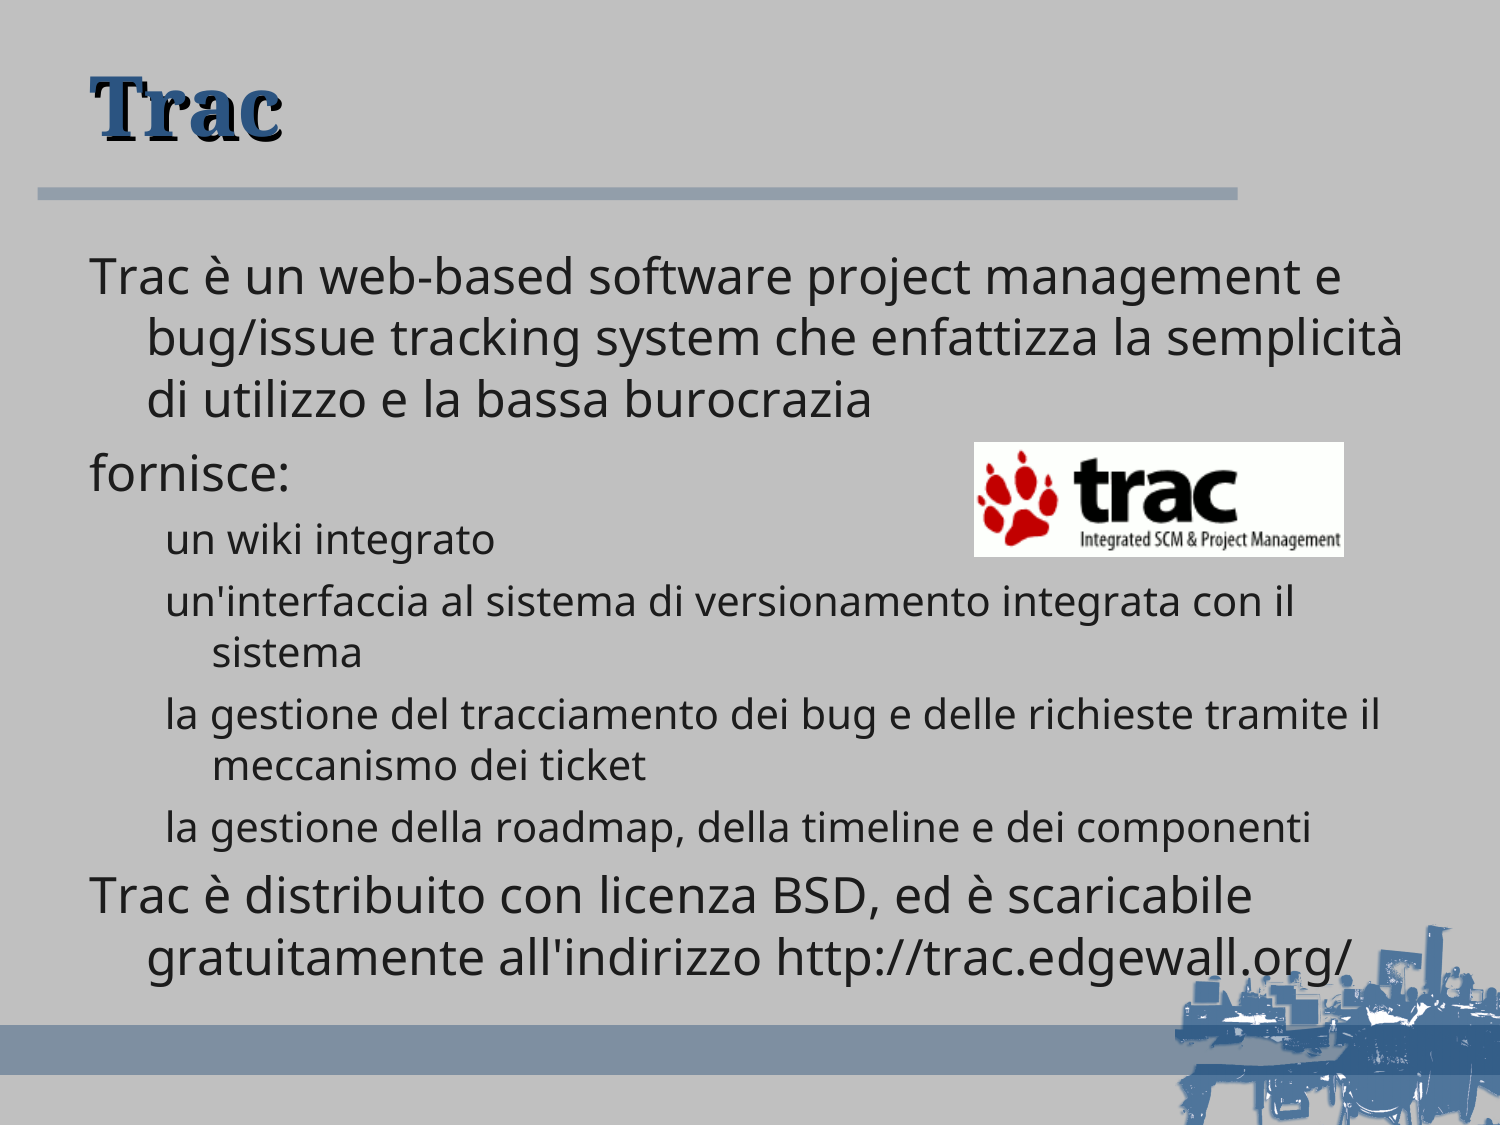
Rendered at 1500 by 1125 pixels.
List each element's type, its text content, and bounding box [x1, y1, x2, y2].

title Trac [75, 35, 1426, 174]
list Trac è un web-based software project management e bug/issue tracking system che enfattizza la semplicità di utilizzo e la bassa burocrazia fornisce: un wiki integrato un'interfaccia al sistema di versionamento integrata con il sistema la gestione del tracciamento dei bug e delle richieste tramite il meccanismo dei ticket la gestione della roadmap, della timeline e dei componenti Trac è distribuito con licenza BSD, ed è scaricabile gratuitamente all'indirizzo http://trac.edgewall.org/ [75, 237, 1426, 1006]
picture [974, 442, 1344, 557]
